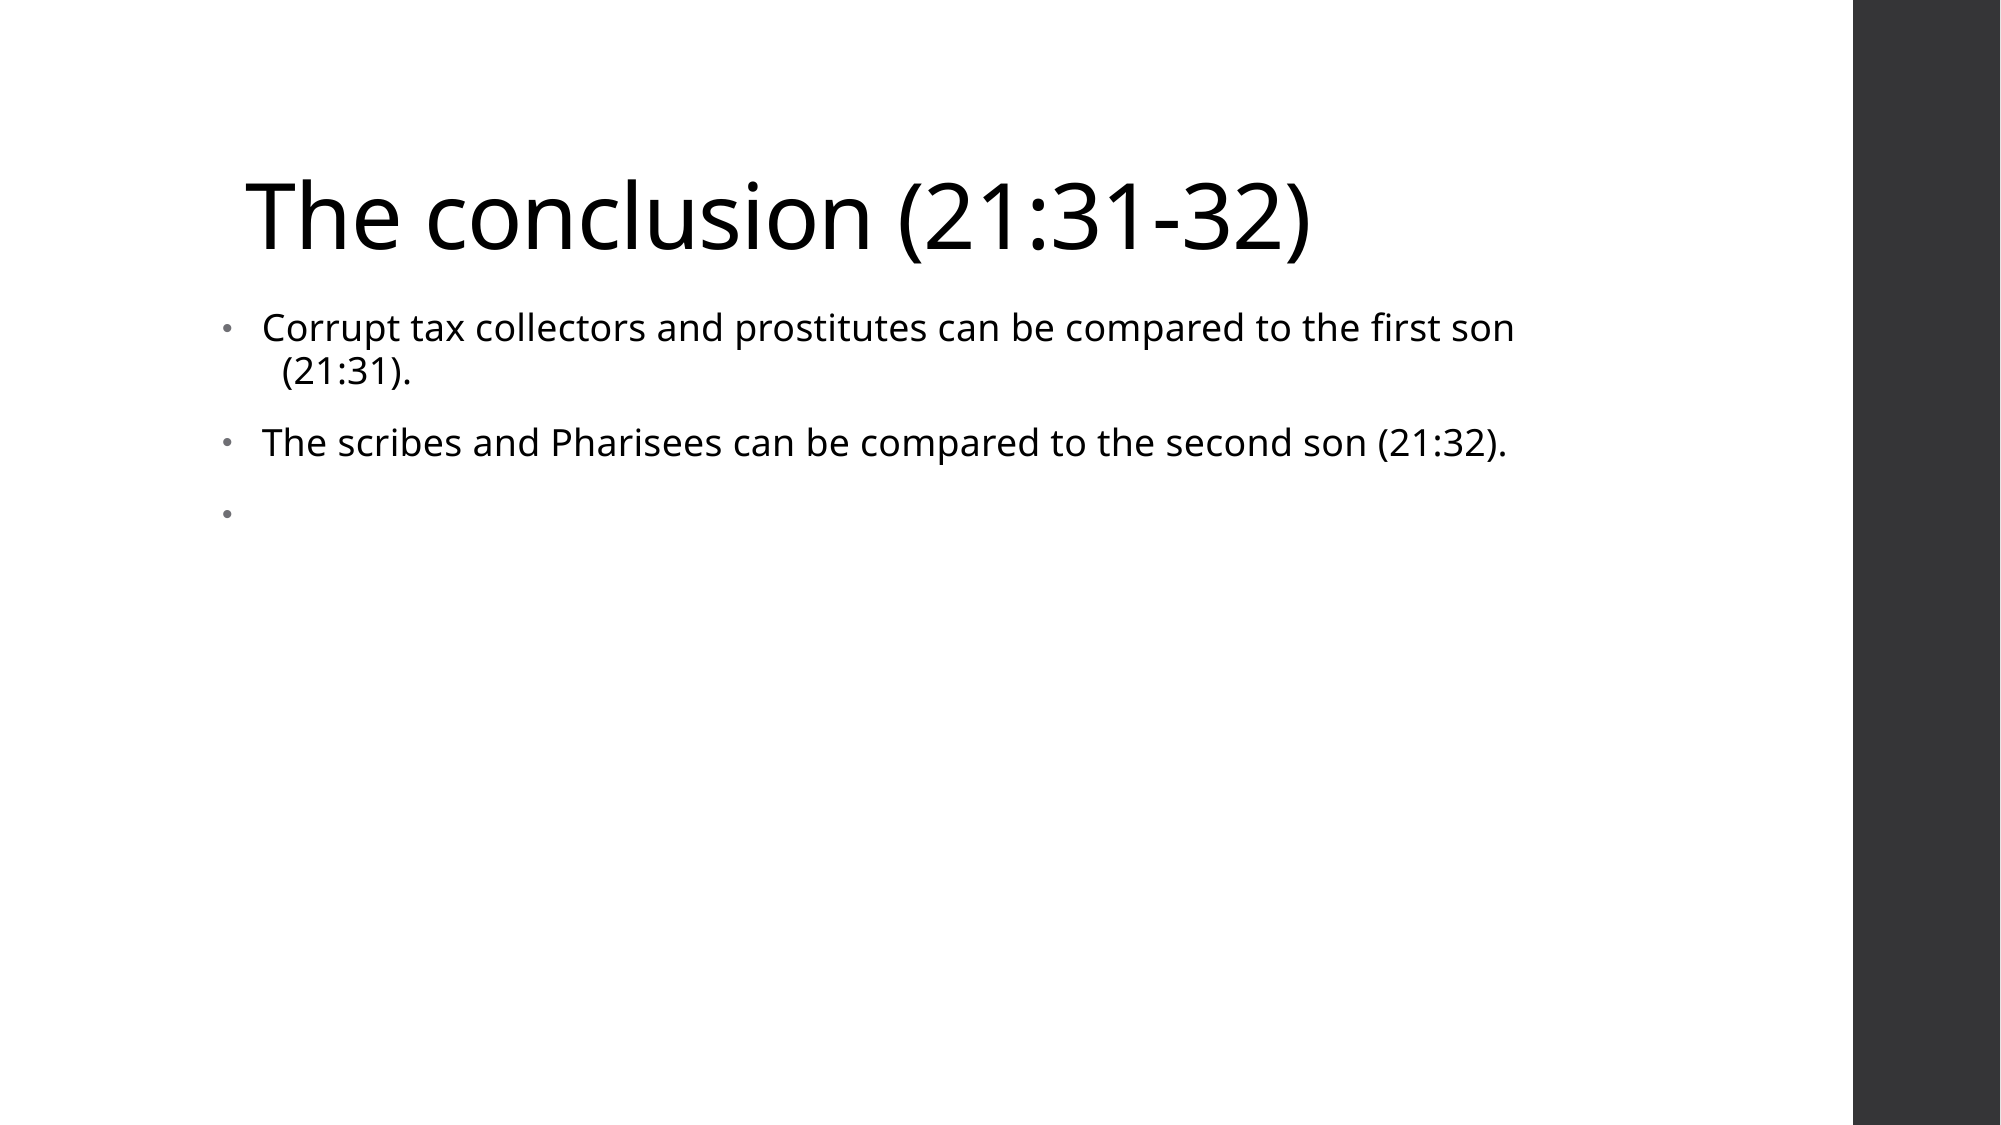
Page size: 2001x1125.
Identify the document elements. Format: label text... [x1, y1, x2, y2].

list Corrupt tax collectors and prostitutes can be compared to the first son (21:31). The scribes and Pharisees can be compared to the second son (21:32). [206, 299, 1617, 1014]
title The conclusion (21:31-32) [206, 60, 1797, 278]
